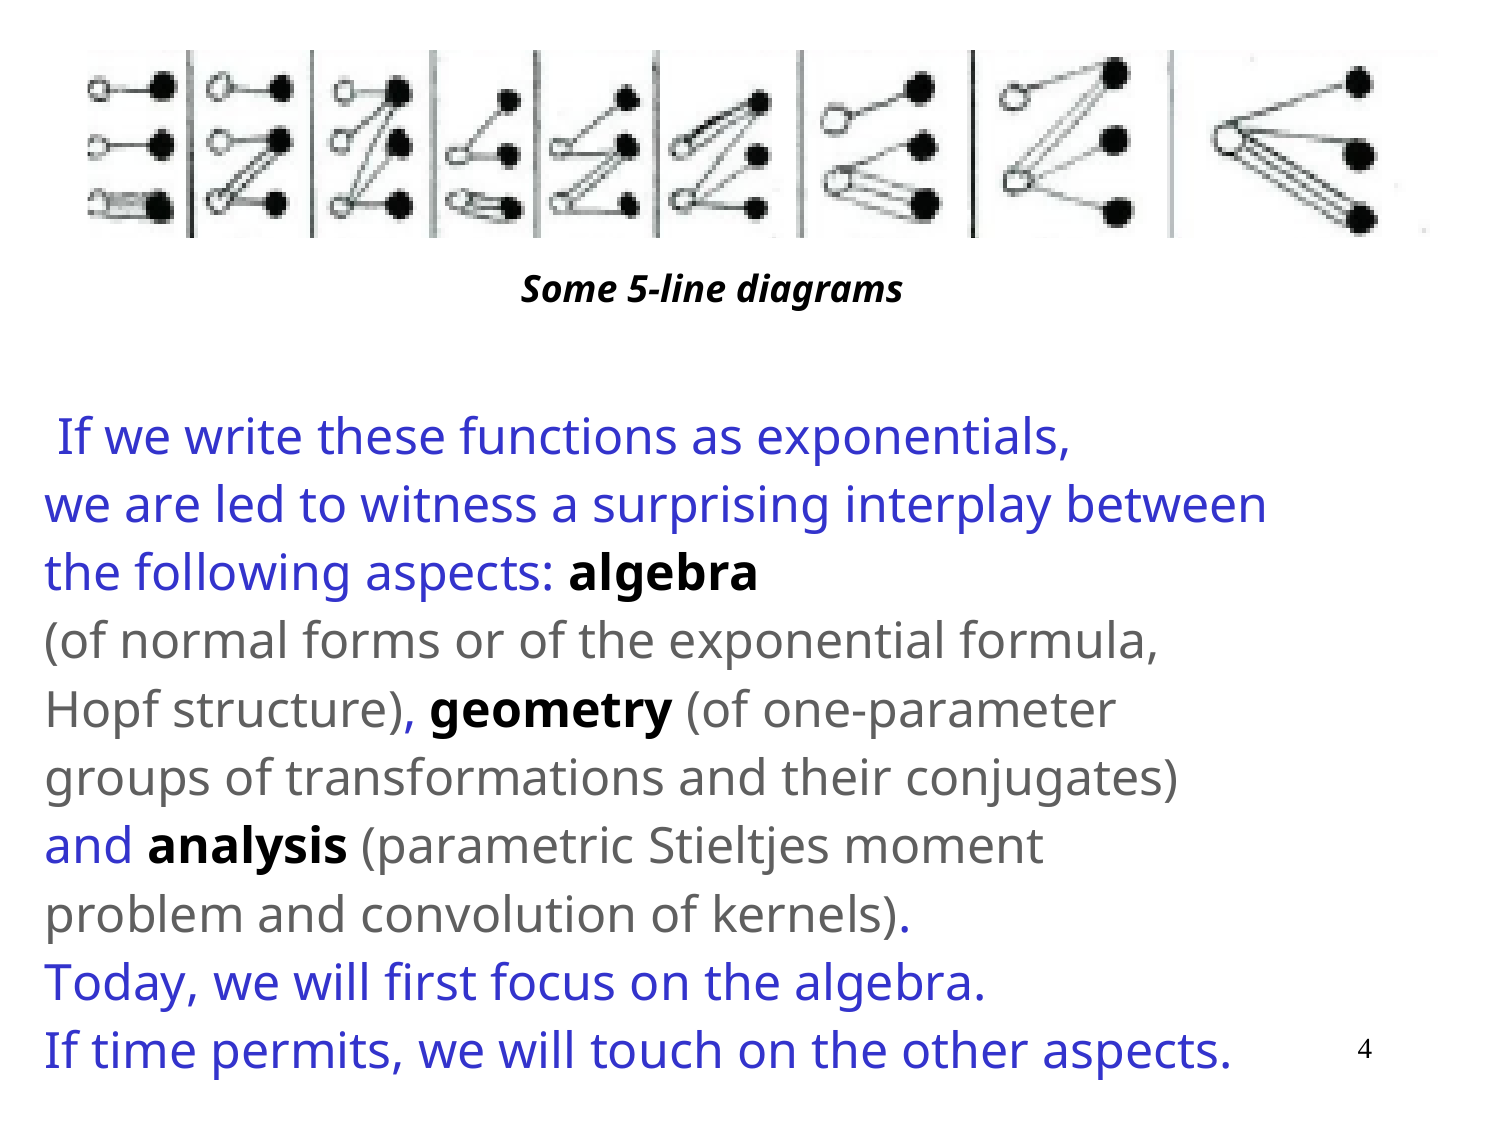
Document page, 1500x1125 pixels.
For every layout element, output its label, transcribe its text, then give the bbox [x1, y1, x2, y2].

text_box If we write these functions as exponentials, we are led to witness a surprising interplay between the following aspects: algebra (of normal forms or of the exponential formula, Hopf structure), geometry (of one-parameter groups of transformations and their conjugates) and analysis (parametric Stieltjes moment problem and convolution of kernels). Today, we will first focus on the algebra. If time permits, we will touch on the other aspects. [29, 324, 1447, 1092]
text_box Some 5-line diagrams [467, 255, 958, 322]
picture [87, 50, 1438, 238]
